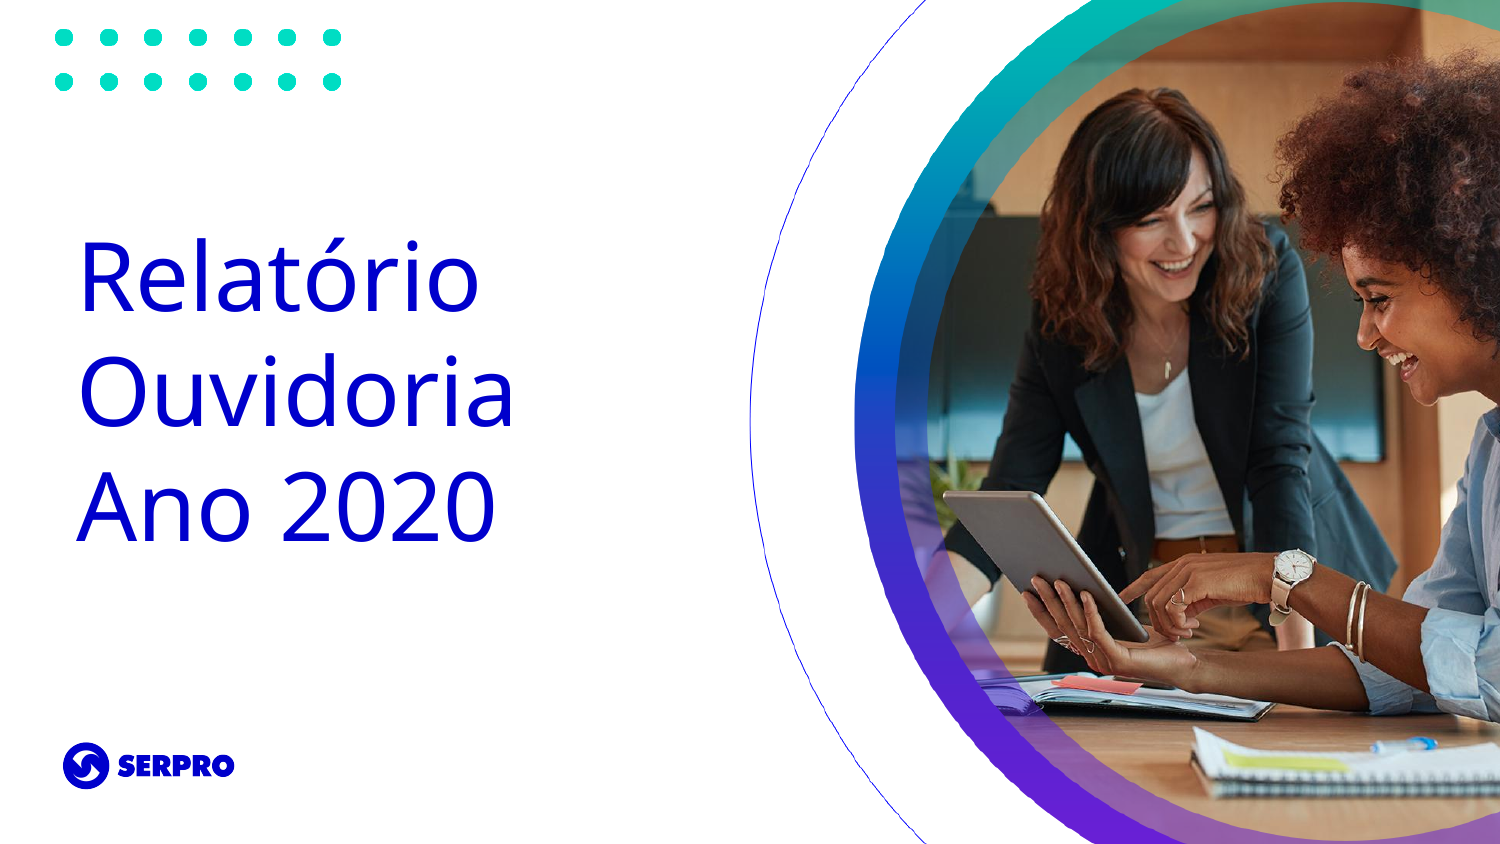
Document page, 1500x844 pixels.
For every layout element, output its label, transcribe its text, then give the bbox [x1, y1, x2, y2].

picture [0, 0, 1500, 844]
title Relatório Ouvidoria Ano 2020 [61, 200, 708, 568]
